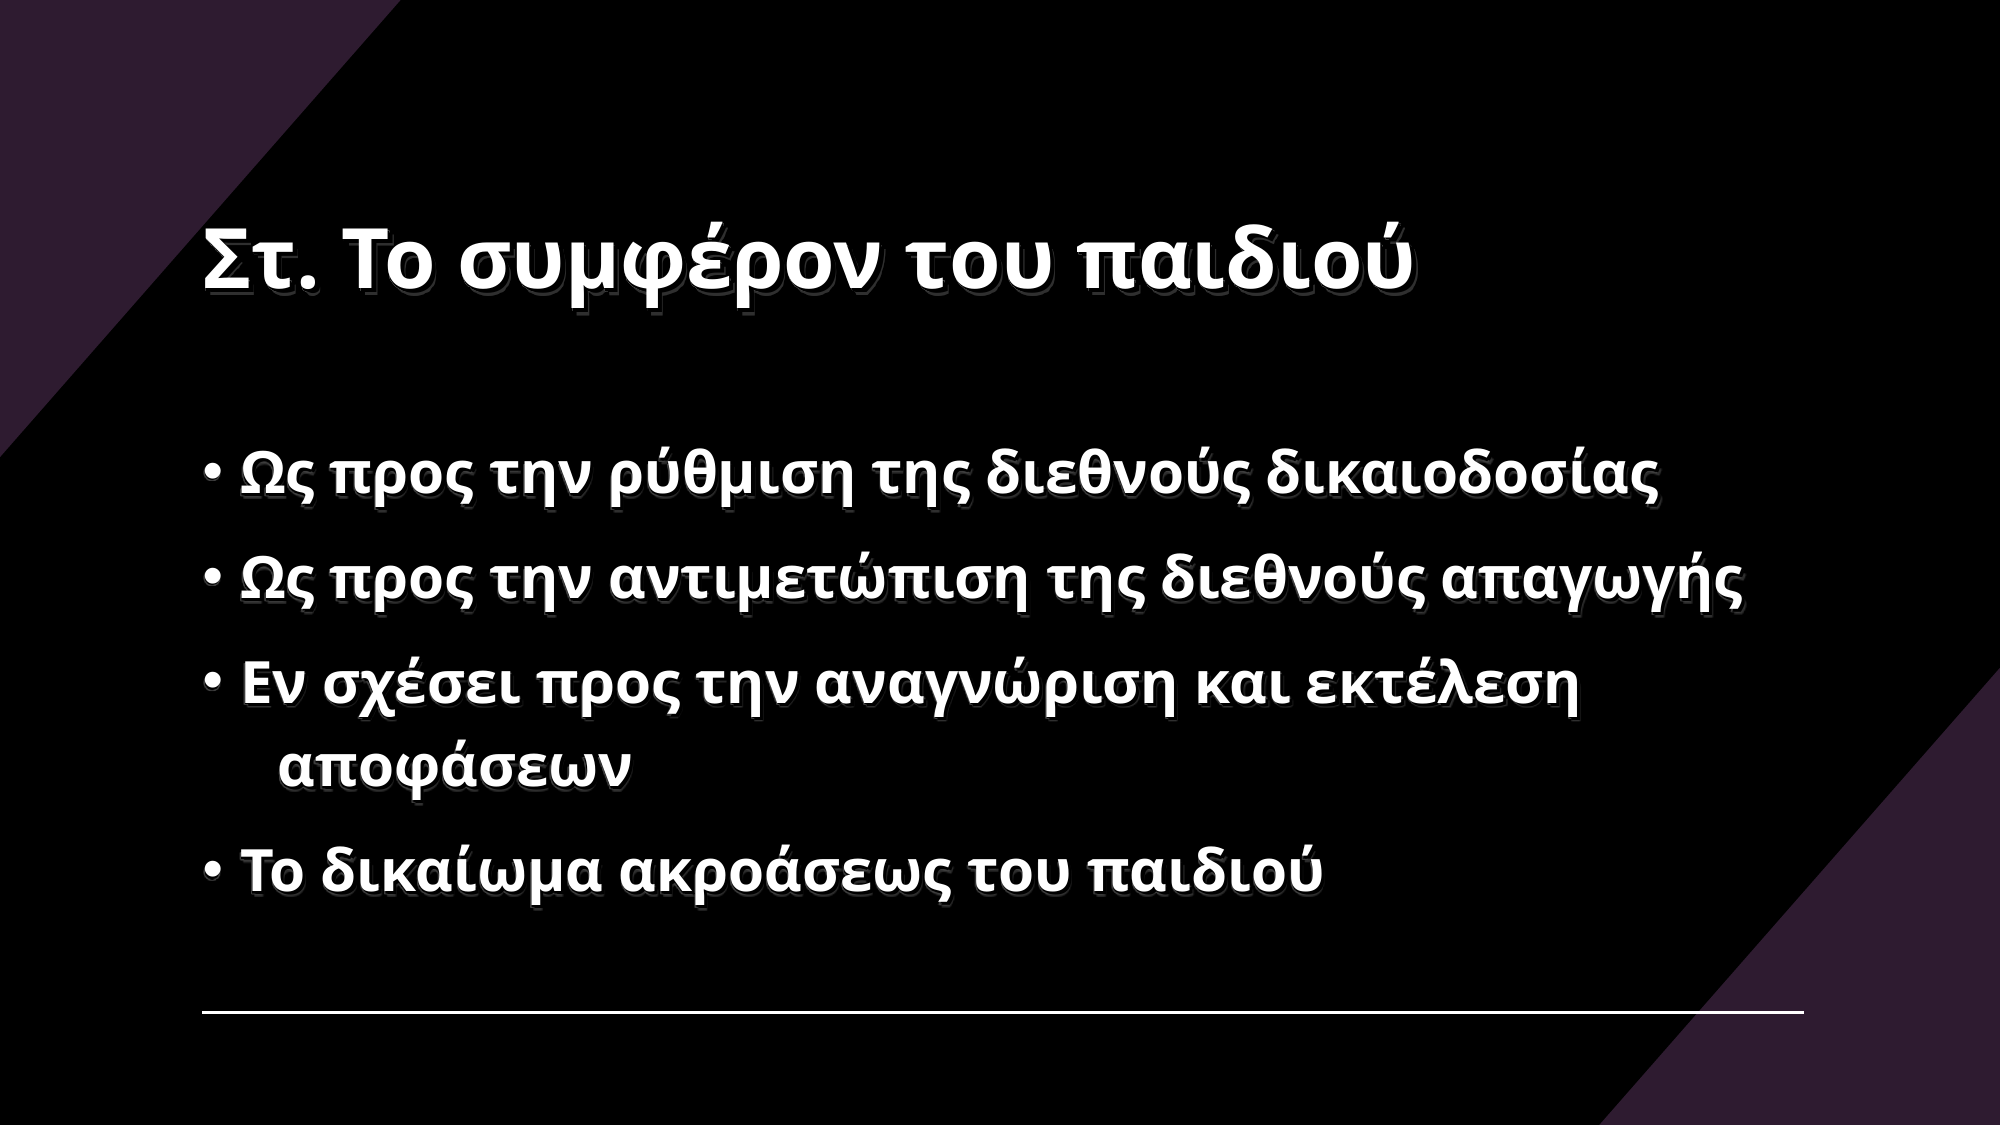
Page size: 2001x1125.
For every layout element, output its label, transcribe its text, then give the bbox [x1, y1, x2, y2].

list Ως προς την ρύθμιση της διεθνούς δικαιοδοσίας Ως προς την αντιμετώπιση της διεθνούς απαγωγής Εν σχέσει προς την αναγνώριση και εκτέλεση αποφάσεων Το δικαίωμα ακροάσεως του παιδιού [187, 414, 1813, 1000]
title Στ. Το συμφέρον του παιδιού [187, 143, 1813, 367]
